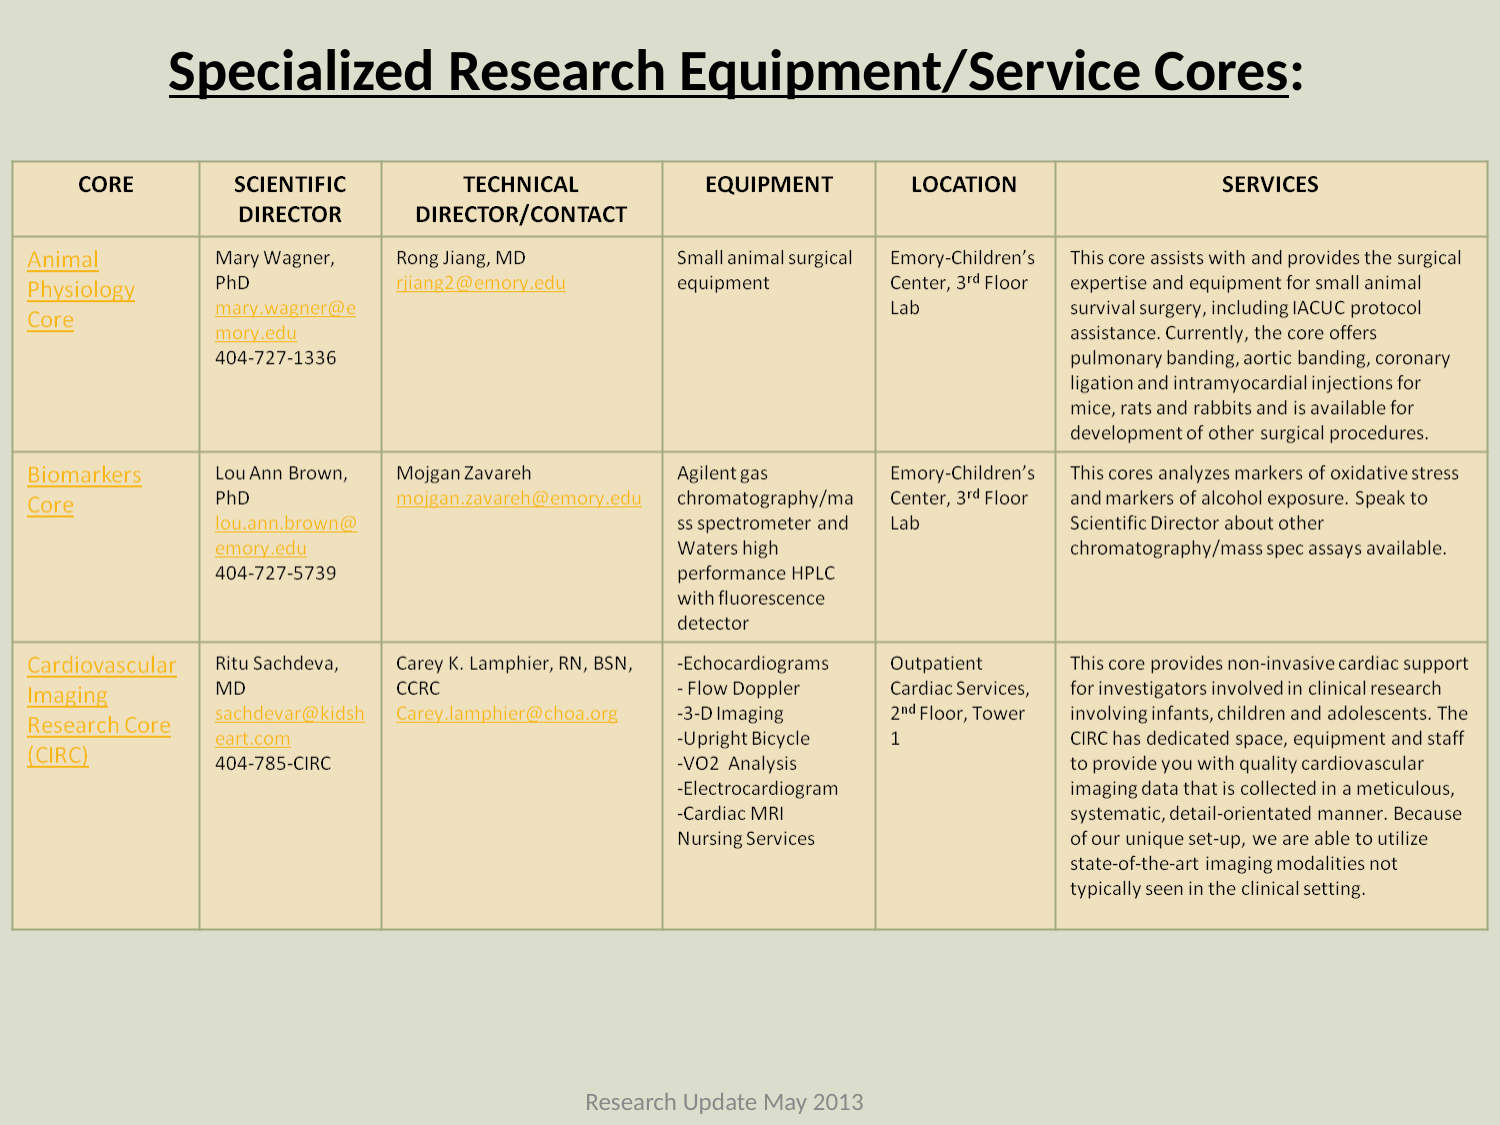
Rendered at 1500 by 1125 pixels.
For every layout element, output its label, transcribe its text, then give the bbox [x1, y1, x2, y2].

text_box Research Update May 2013 [487, 1074, 963, 1125]
picture [1, 151, 1499, 942]
text_box Specialized Research Equipment/Service Cores: [37, 24, 1450, 138]
